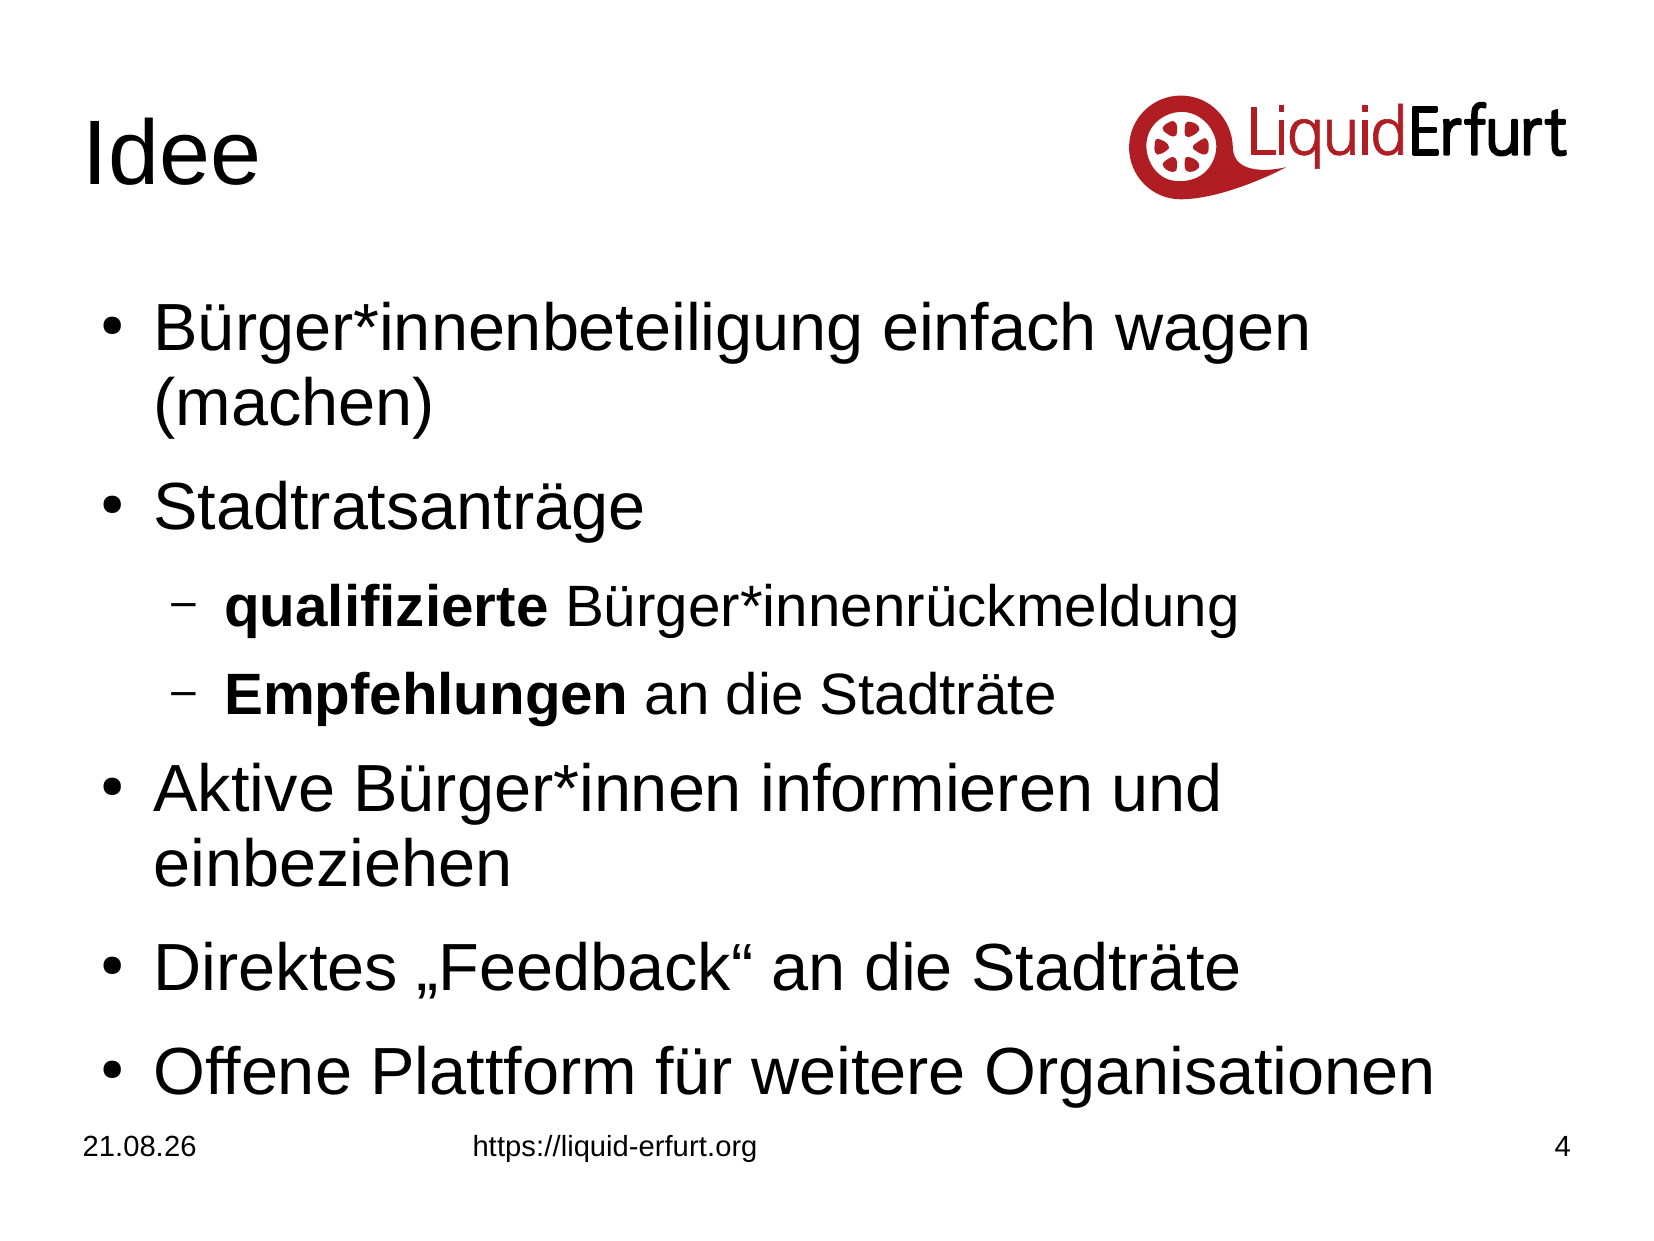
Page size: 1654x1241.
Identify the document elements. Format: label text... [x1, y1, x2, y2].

list Bürger*innenbeteiligung einfach wagen (machen) Stadtratsanträge qualifizierte Bürger*innenrückmeldung Empfehlungen an die Stadträte Aktive Bürger*innen informieren und einbeziehen Direktes „Feedback“ an die Stadträte Offene Plattform für weitere Organisationen [82, 290, 1571, 1112]
title Idee [82, 49, 1571, 257]
